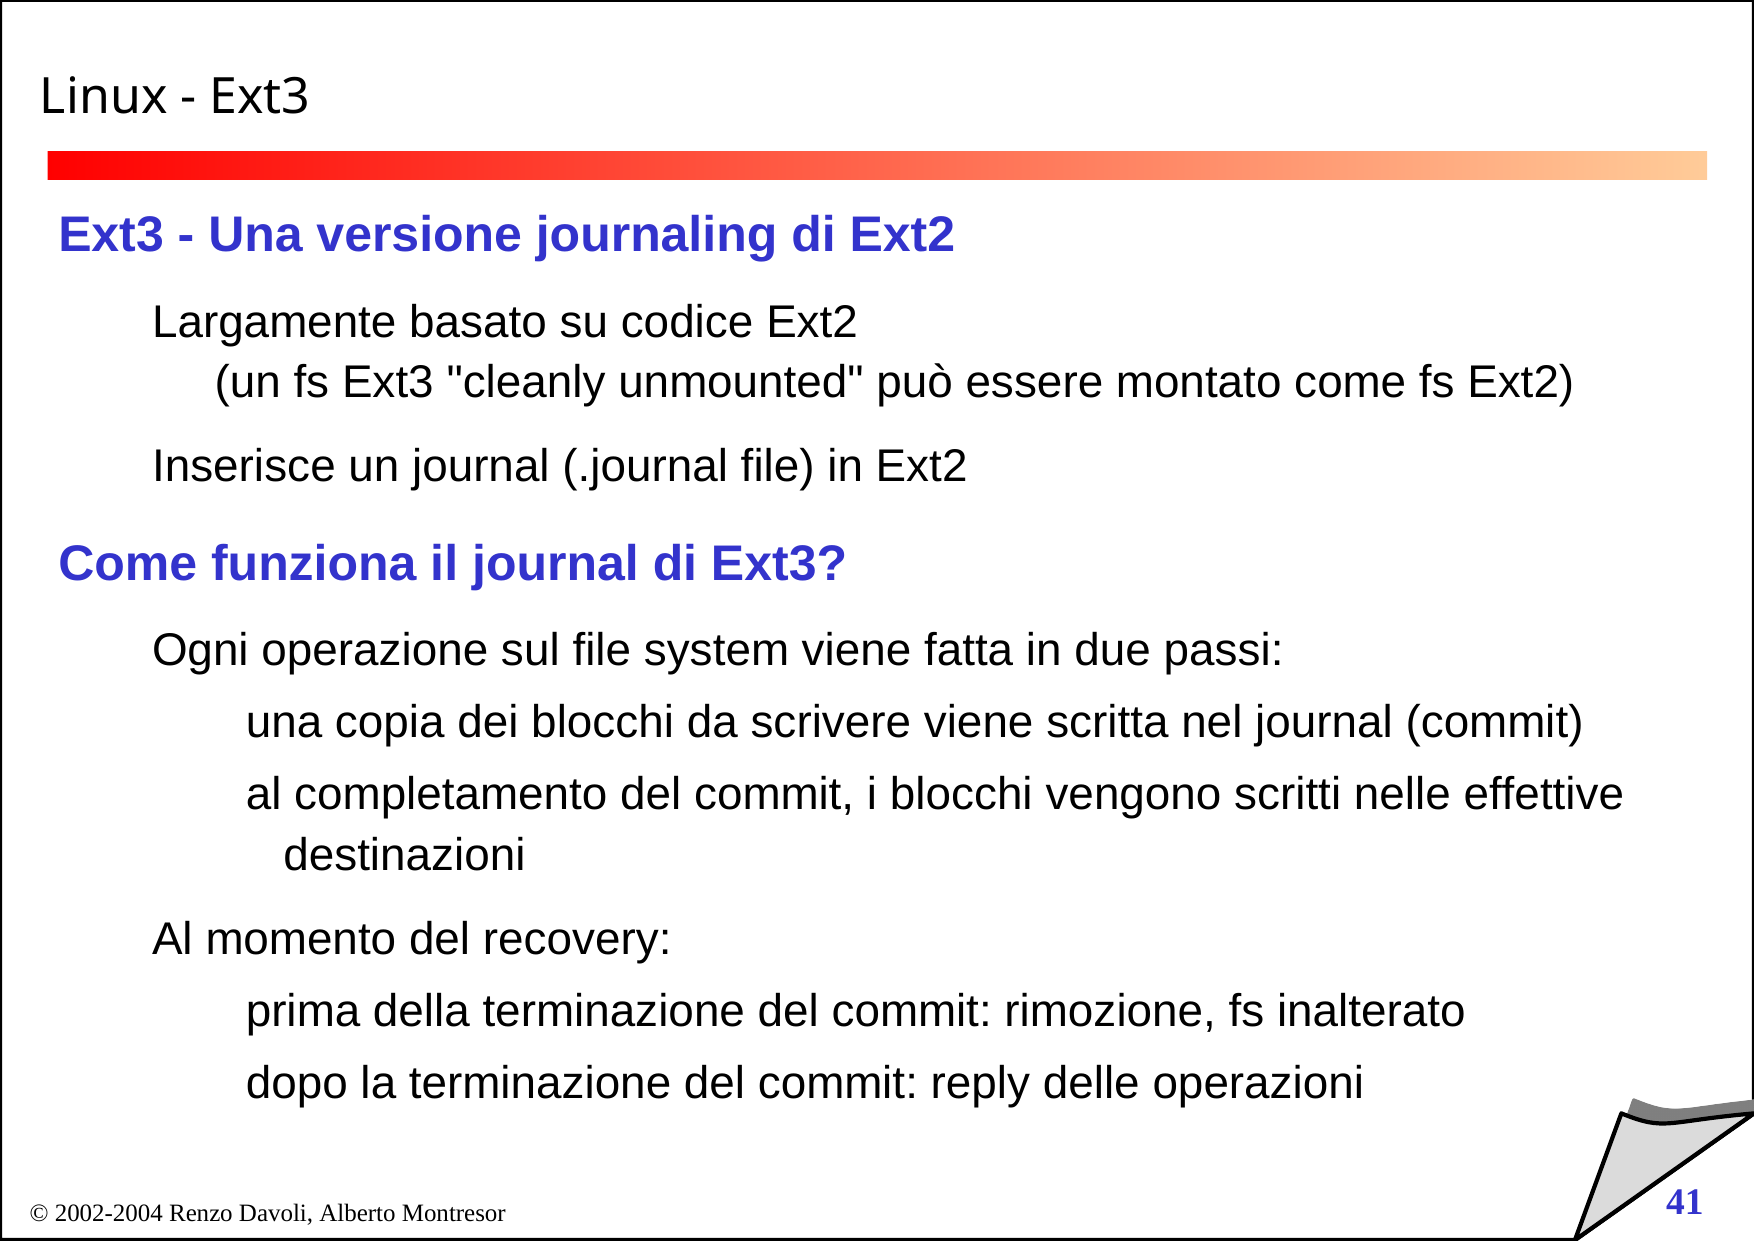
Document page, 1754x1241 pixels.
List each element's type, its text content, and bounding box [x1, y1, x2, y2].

list Ext3 - Una versione journaling di Ext2 Largamente basato su codice Ext2 (un fs Ext3 "cleanly unmounted" può essere montato come fs Ext2) Inserisce un journal (.journal file) in Ext2 Come funziona il journal di Ext3? Ogni operazione sul file system viene fatta in due passi: una copia dei blocchi da scrivere viene scritta nel journal (commit) al completamento del commit, i blocchi vengono scritti nelle effettive destinazioni Al momento del recovery: prima della terminazione del commit: rimozione, fs inalterato dopo la terminazione del commit: reply delle operazioni [58, 206, 1696, 1109]
title Linux - Ext3 [40, 49, 1714, 144]
